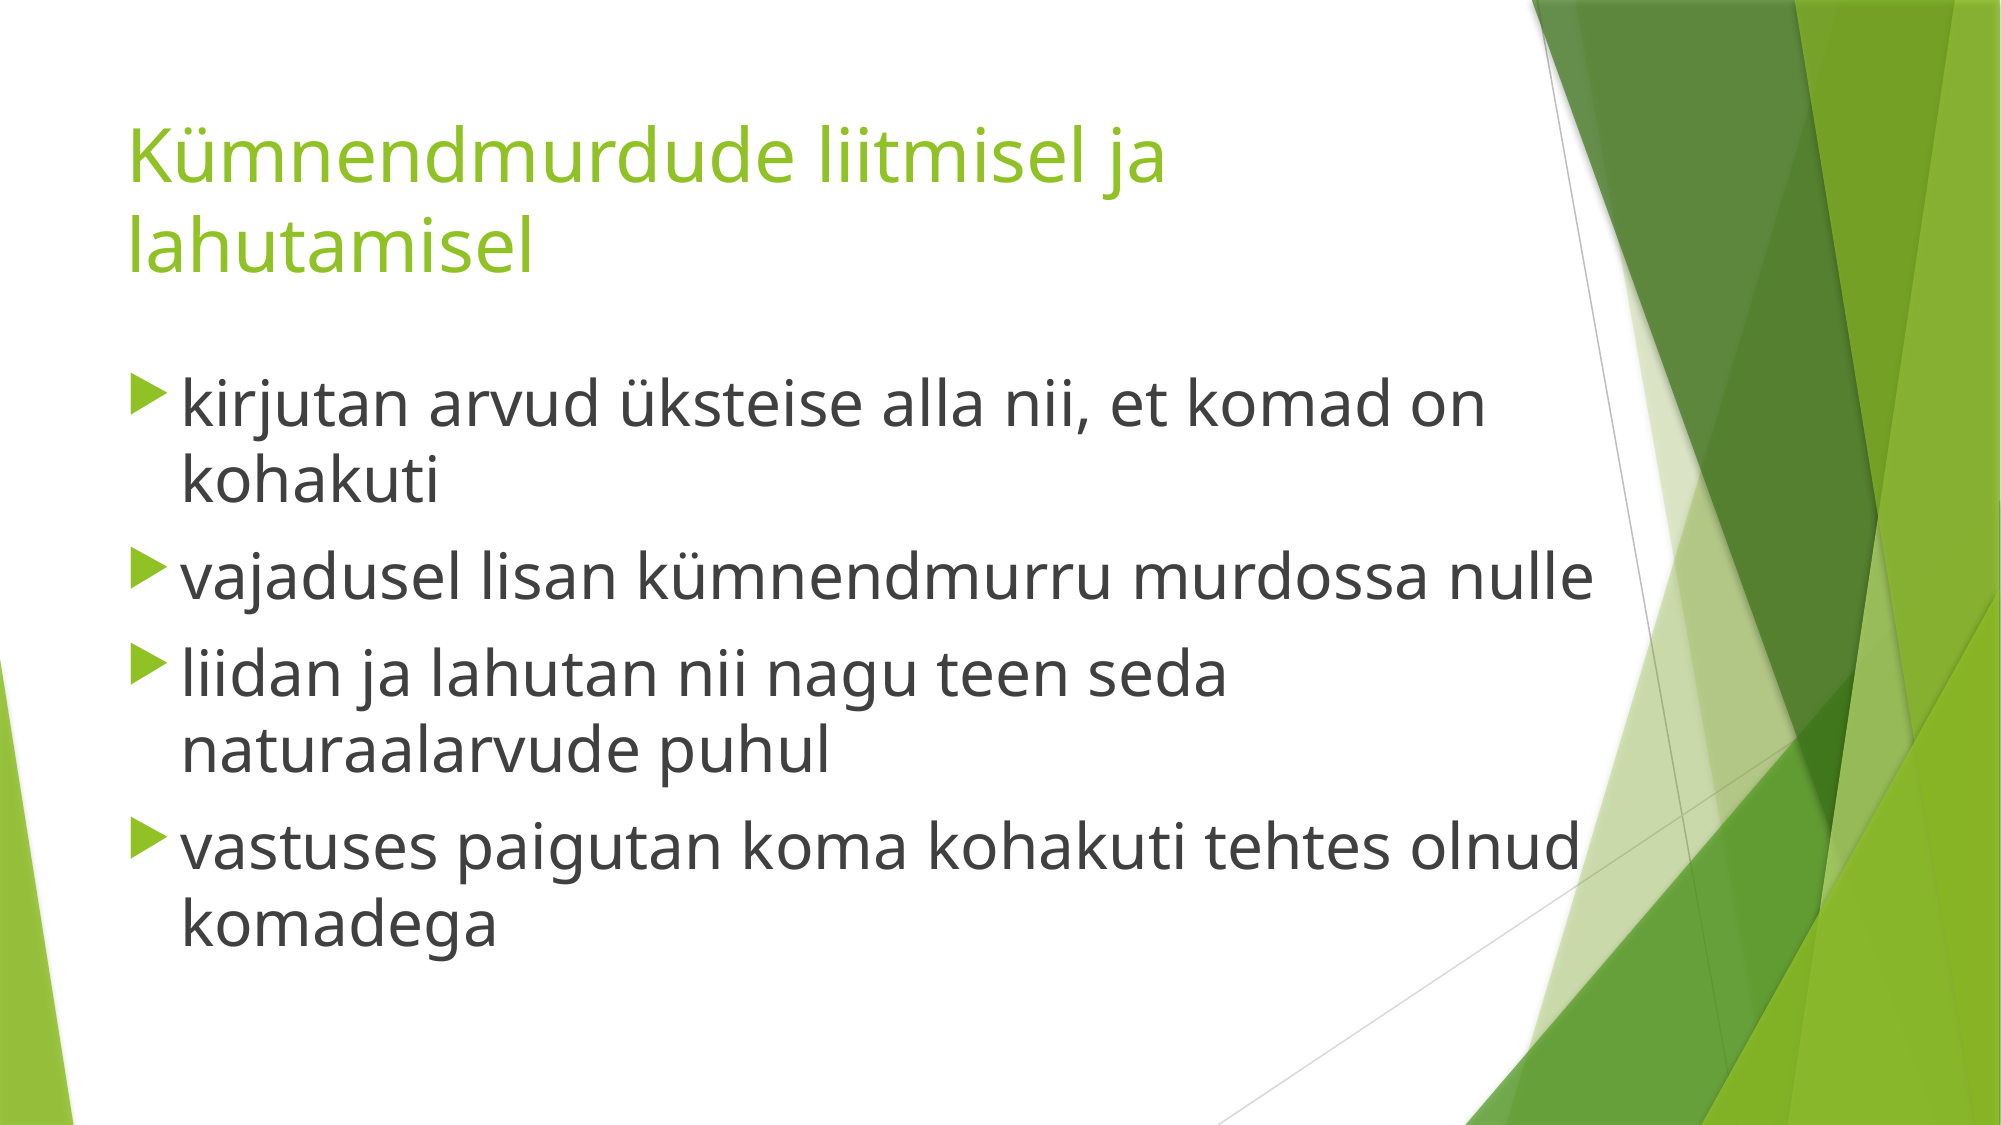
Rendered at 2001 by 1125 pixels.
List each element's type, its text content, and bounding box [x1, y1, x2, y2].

list kirjutan arvud üksteise alla nii, et komad on kohakuti vajadusel lisan kümnendmurru murdossa nulle liidan ja lahutan nii nagu teen seda naturaalarvude puhul vastuses paigutan koma kohakuti tehtes olnud komadega [111, 354, 1625, 992]
title Kümnendmurdude liitmisel ja lahutamisel [111, 99, 1522, 317]
